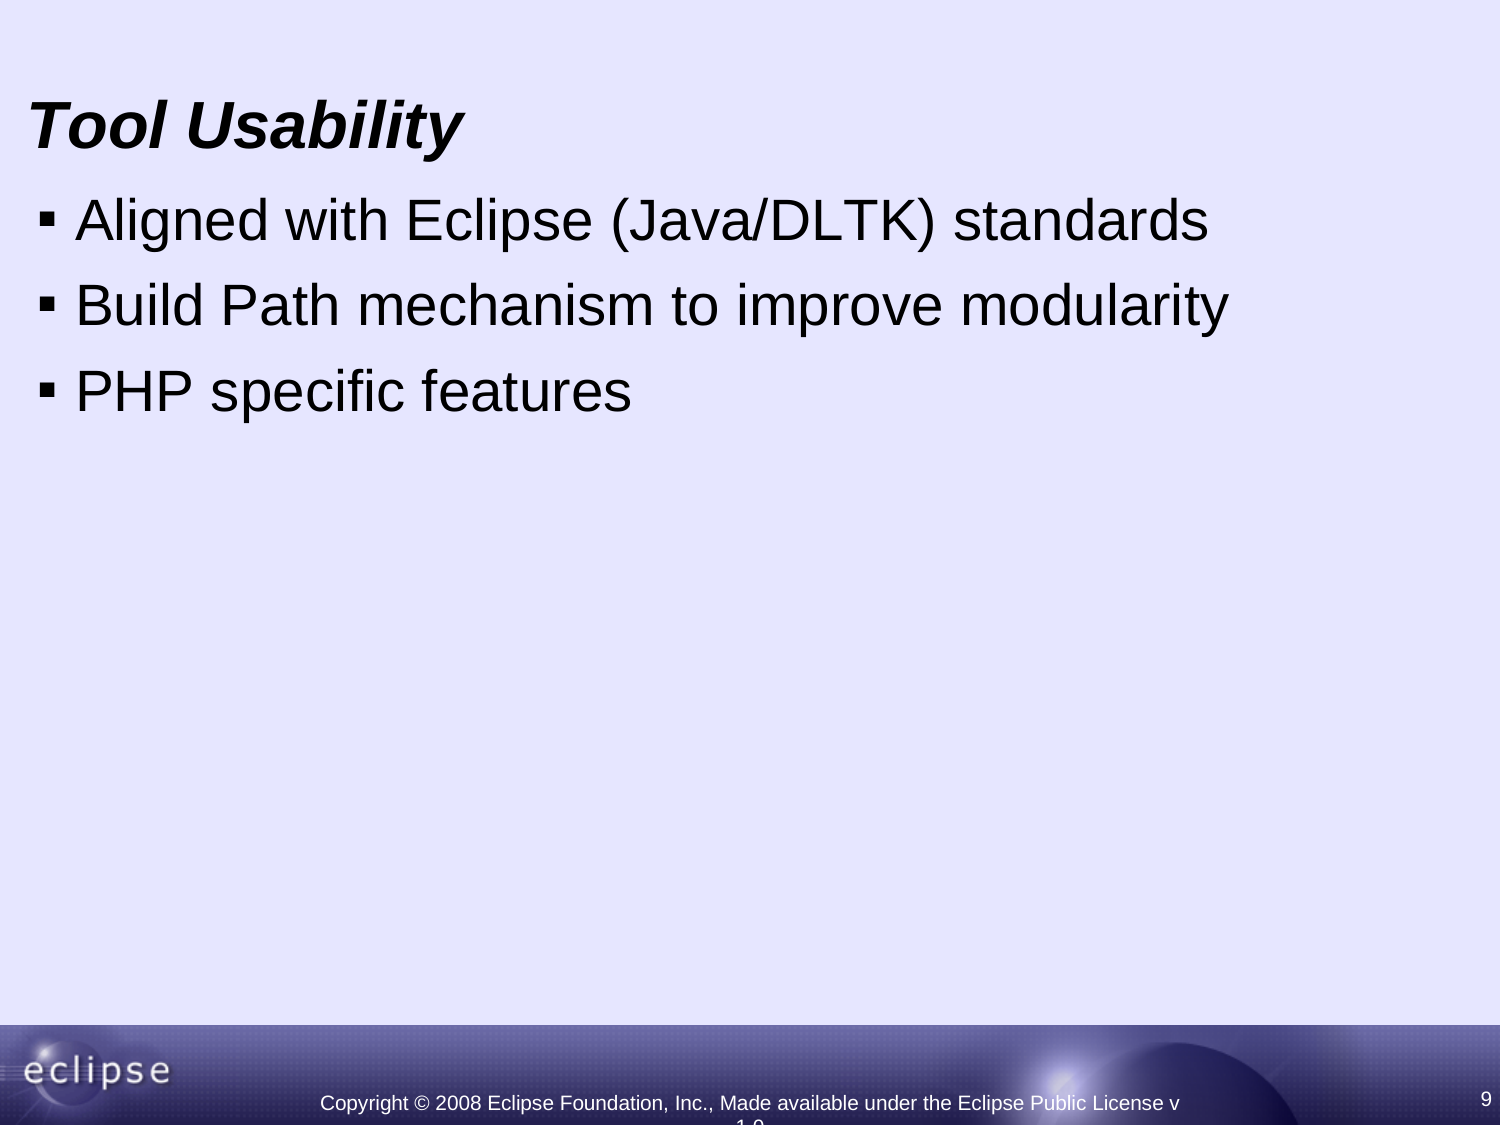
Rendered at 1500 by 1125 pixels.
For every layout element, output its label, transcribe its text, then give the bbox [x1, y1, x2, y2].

list Aligned with Eclipse (Java/DLTK) standards Build Path mechanism to improve modularity PHP specific features [37, 187, 1463, 1021]
picture [0, 1025, 1500, 1125]
title Tool Usability [26, 84, 1474, 172]
